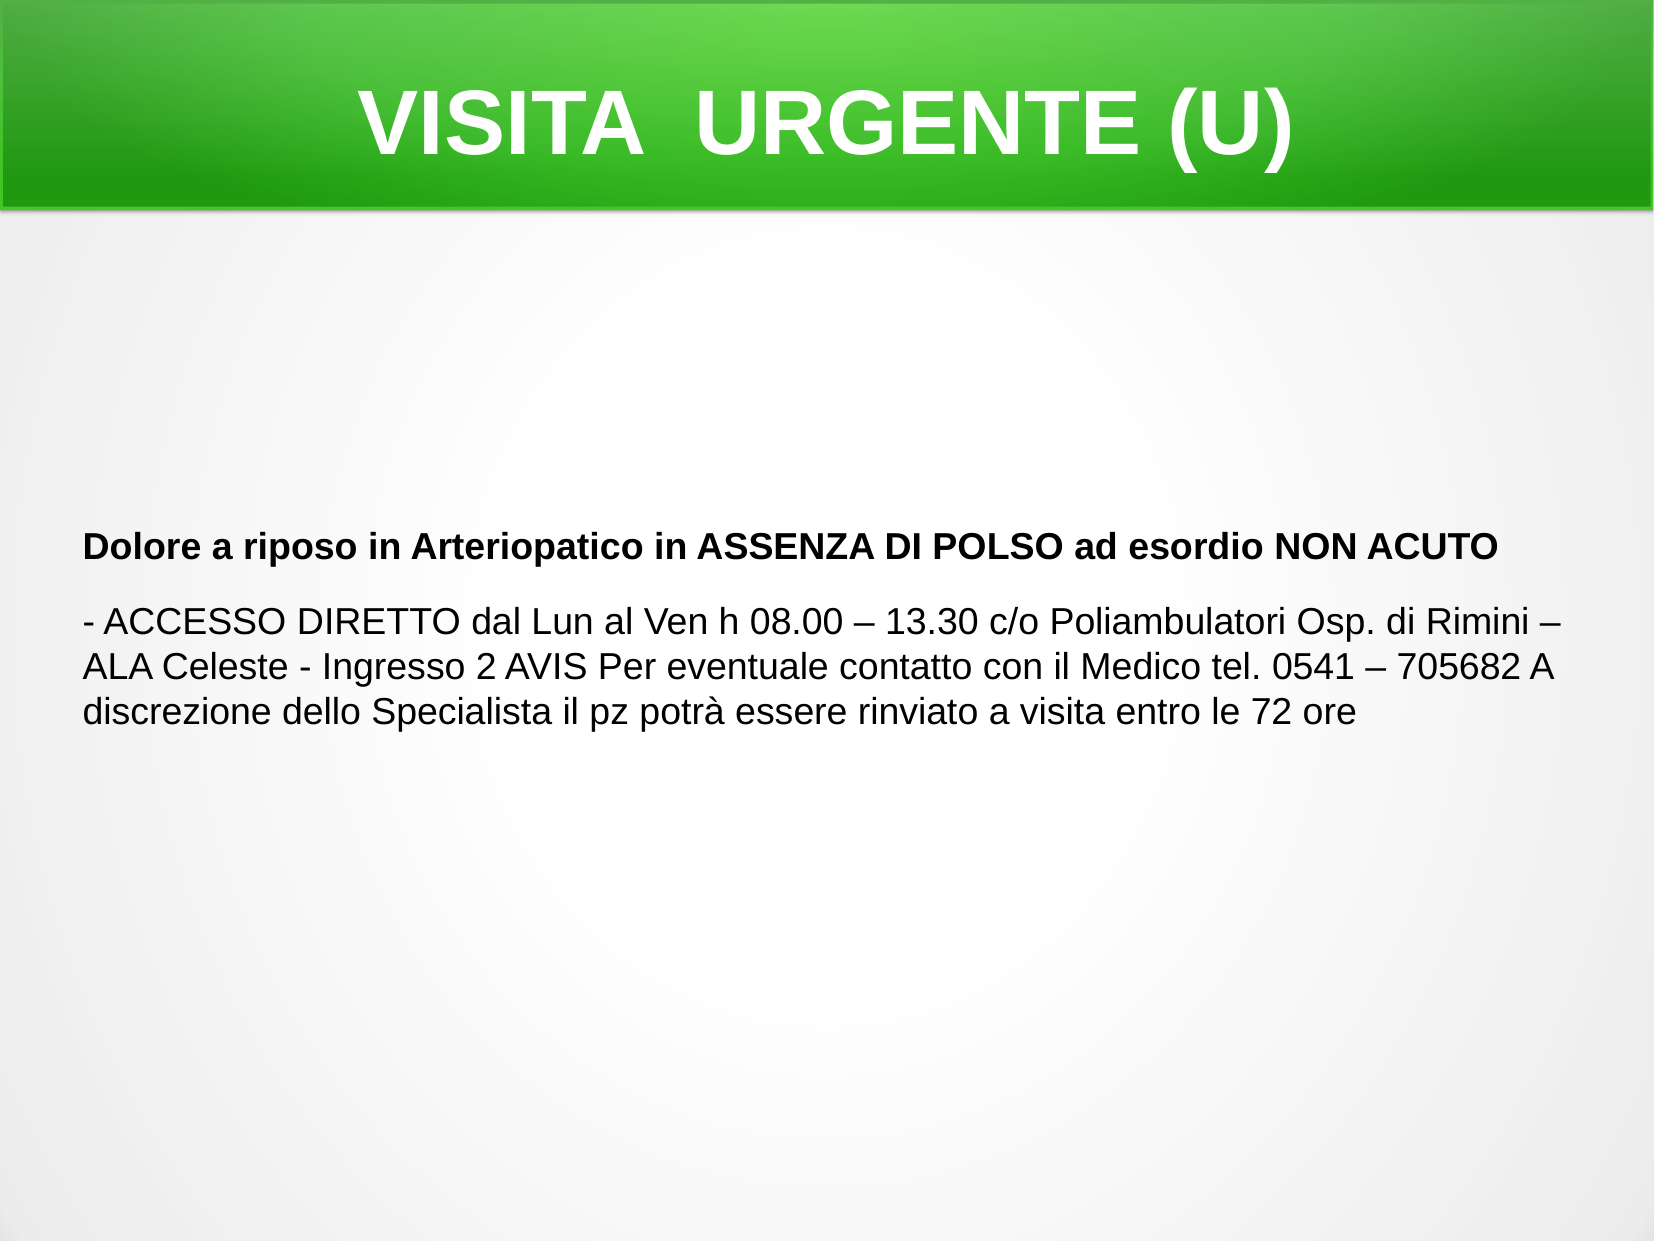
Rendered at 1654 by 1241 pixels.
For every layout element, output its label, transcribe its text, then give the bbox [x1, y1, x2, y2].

title VISITA URGENTE (U) [82, 47, 1571, 189]
list Dolore a riposo in Arteriopatico in ASSENZA DI POLSO ad esordio NON ACUTO - ACCESSO DIRETTO dal Lun al Ven h 08.00 – 13.30 c/o Poliambulatori Osp. di Rimini – ALA Celeste - Ingresso 2 AVIS Per eventuale contatto con il Medico tel. 0541 – 705682 A discrezione dello Specialista il pz potrà essere rinviato a visita entro le 72 ore [82, 299, 1571, 1019]
